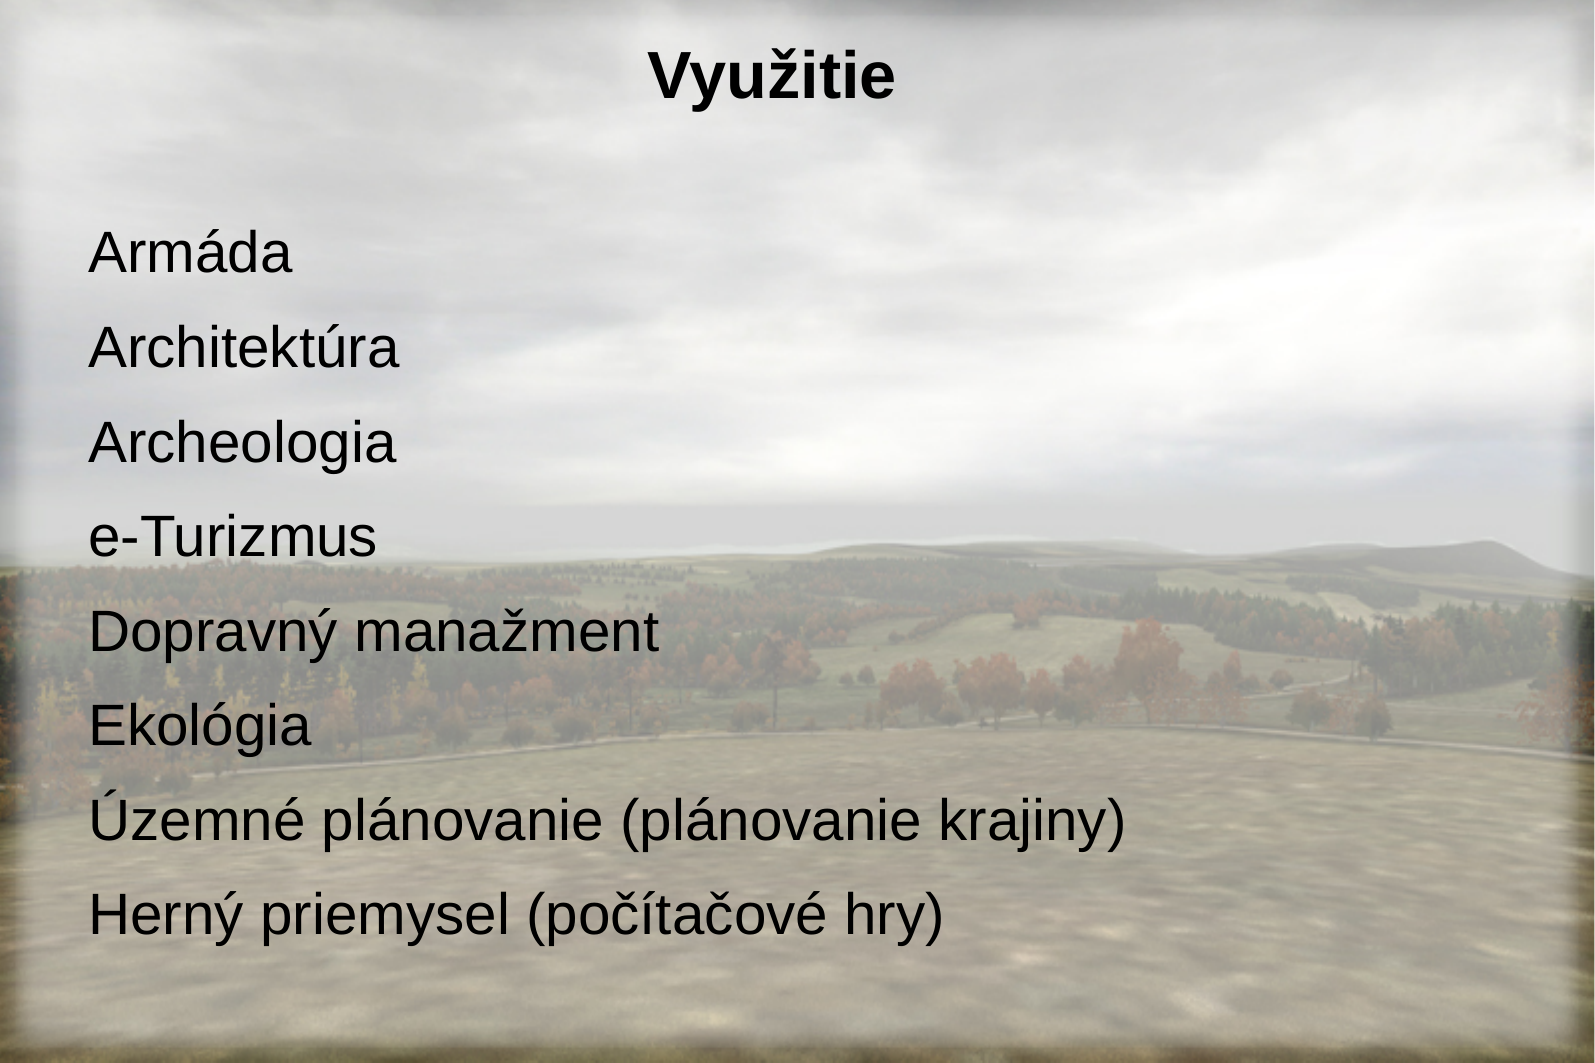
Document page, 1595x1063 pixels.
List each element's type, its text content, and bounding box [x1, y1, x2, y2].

list Armáda Architektúra Archeologia e-Turizmus Dopravný manažment Ekológia Územné plánovanie (plánovanie krajiny) Herný priemysel (počítačové hry) [70, 220, 1506, 945]
picture [0, 0, 1595, 1063]
title Využitie [531, 29, 1013, 121]
